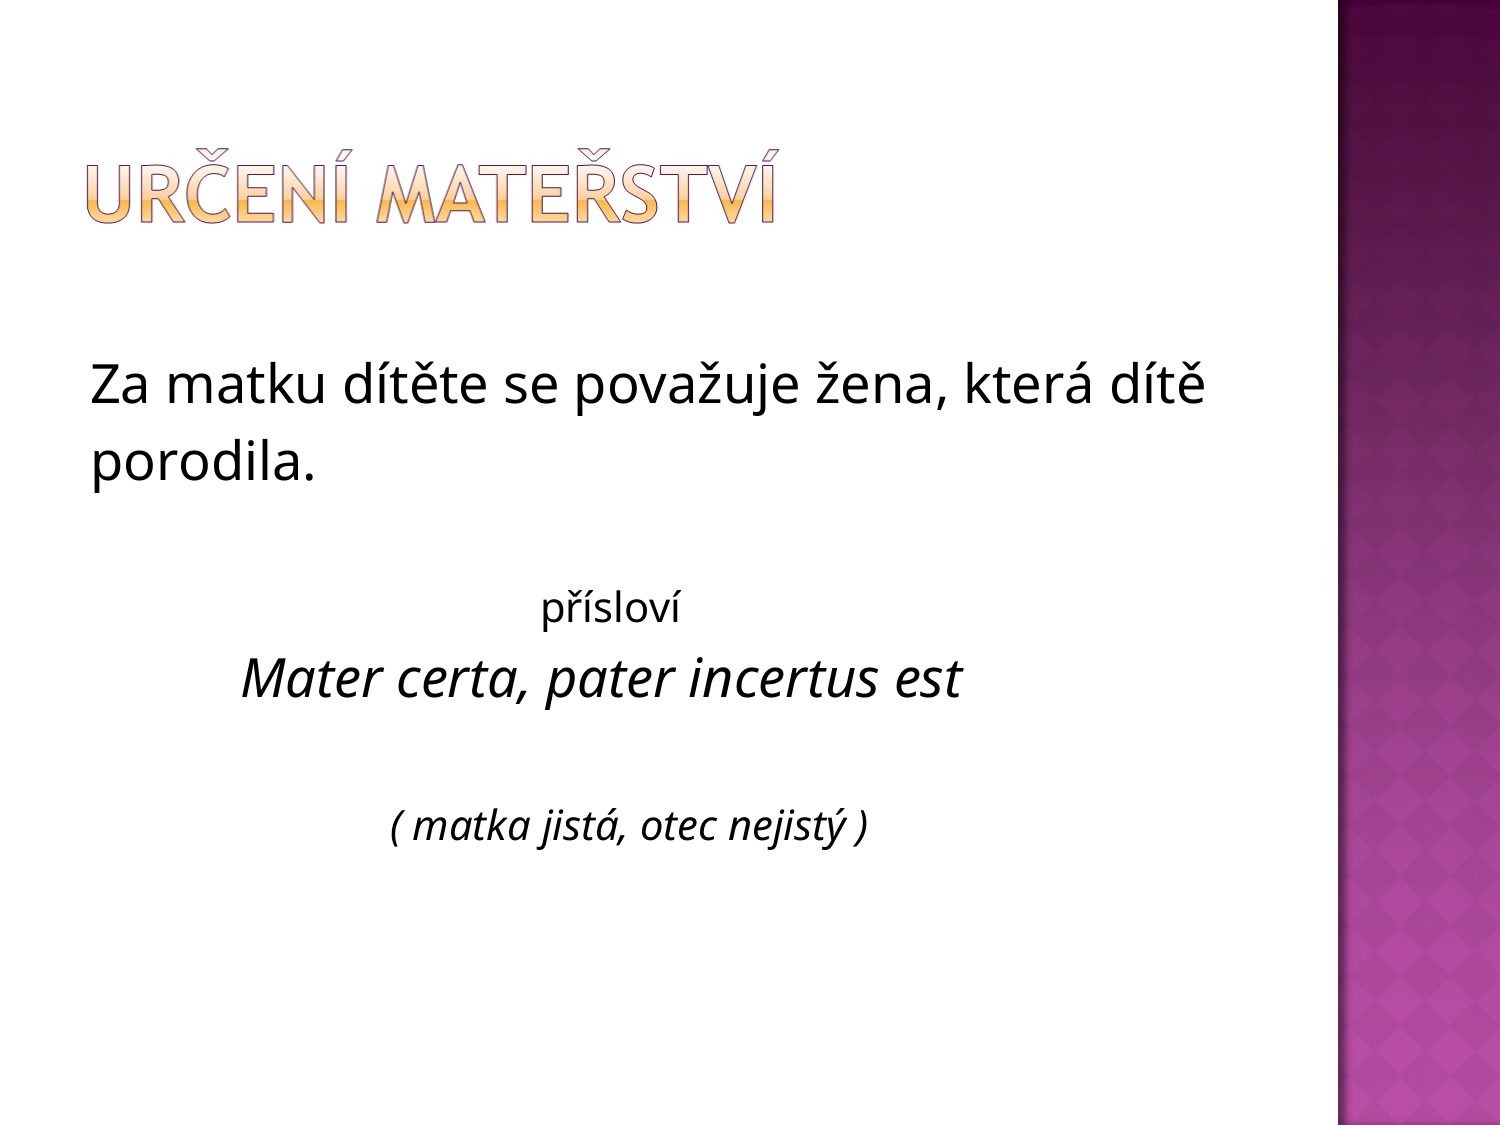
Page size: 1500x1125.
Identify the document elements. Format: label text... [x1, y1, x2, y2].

list Za matku dítěte se považuje žena, která dítě porodila. přísloví Mater certa, pater incertus est ( matka jistá, otec nejistý ) [75, 263, 1263, 1060]
picture [1337, 0, 1500, 1125]
text_box [34, 52, 1265, 241]
